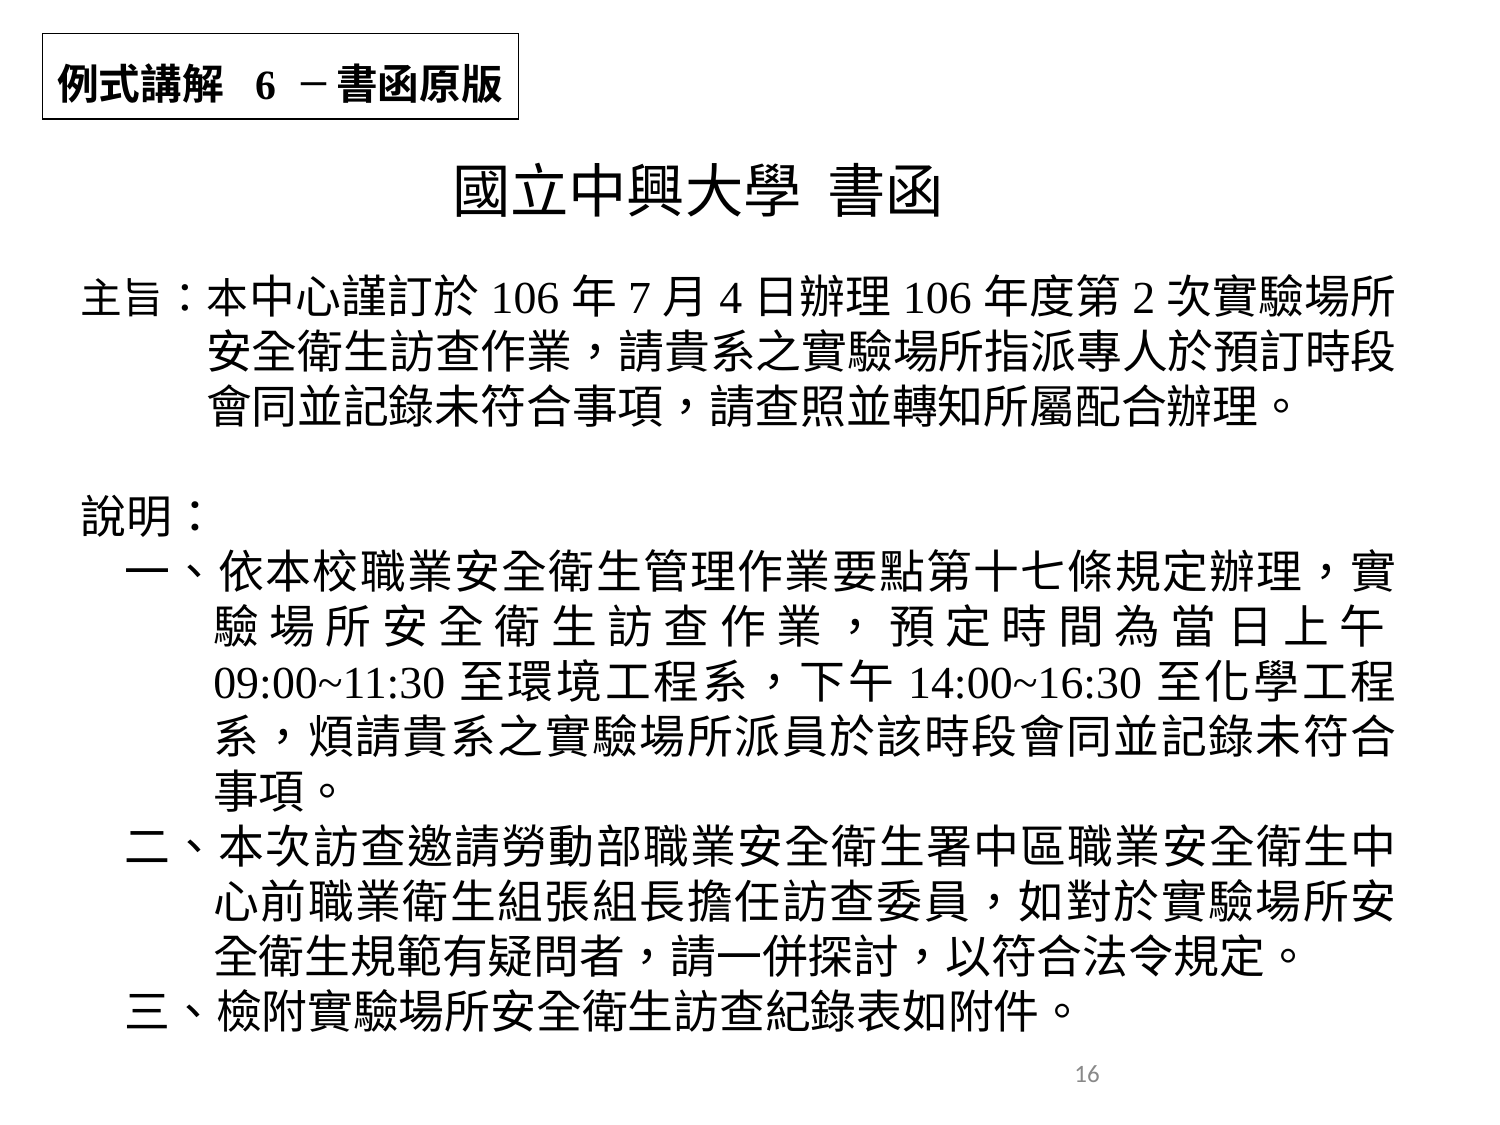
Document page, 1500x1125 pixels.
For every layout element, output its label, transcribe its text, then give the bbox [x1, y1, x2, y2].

text_box 主旨：本中心謹訂於106年7月4日辦理106年度第2次實驗場所安全衛生訪查作業，請貴系之實驗場所指派專人於預訂時段會同並記錄未符合事項，請查照並轉知所屬配合辦理。 說明： 一、依本校職業安全衛生管理作業要點第十七條規定辦理，實驗場所安全衛生訪查作業，預定時間為當日上午09:00~11:30至環境工程系，下午14:00~16:30至化學工程系，煩請貴系之實驗場所派員於該時段會同並記錄未符合事項。 二、本次訪查邀請勞動部職業安全衛生署中區職業安全衛生中心前職業衛生組張組長擔任訪查委員，如對於實驗場所安全衛生規範有疑問者，請一併探討，以符合法令規定。 三、檢附實驗場所安全衛生訪查紀錄表如附件。 [66, 261, 1411, 1046]
text_box 國立中興大學 書函 [437, 147, 959, 232]
text_box 16 [1059, 1042, 1397, 1103]
text_box 例式講解 6 ─書函原版 [42, 33, 519, 120]
